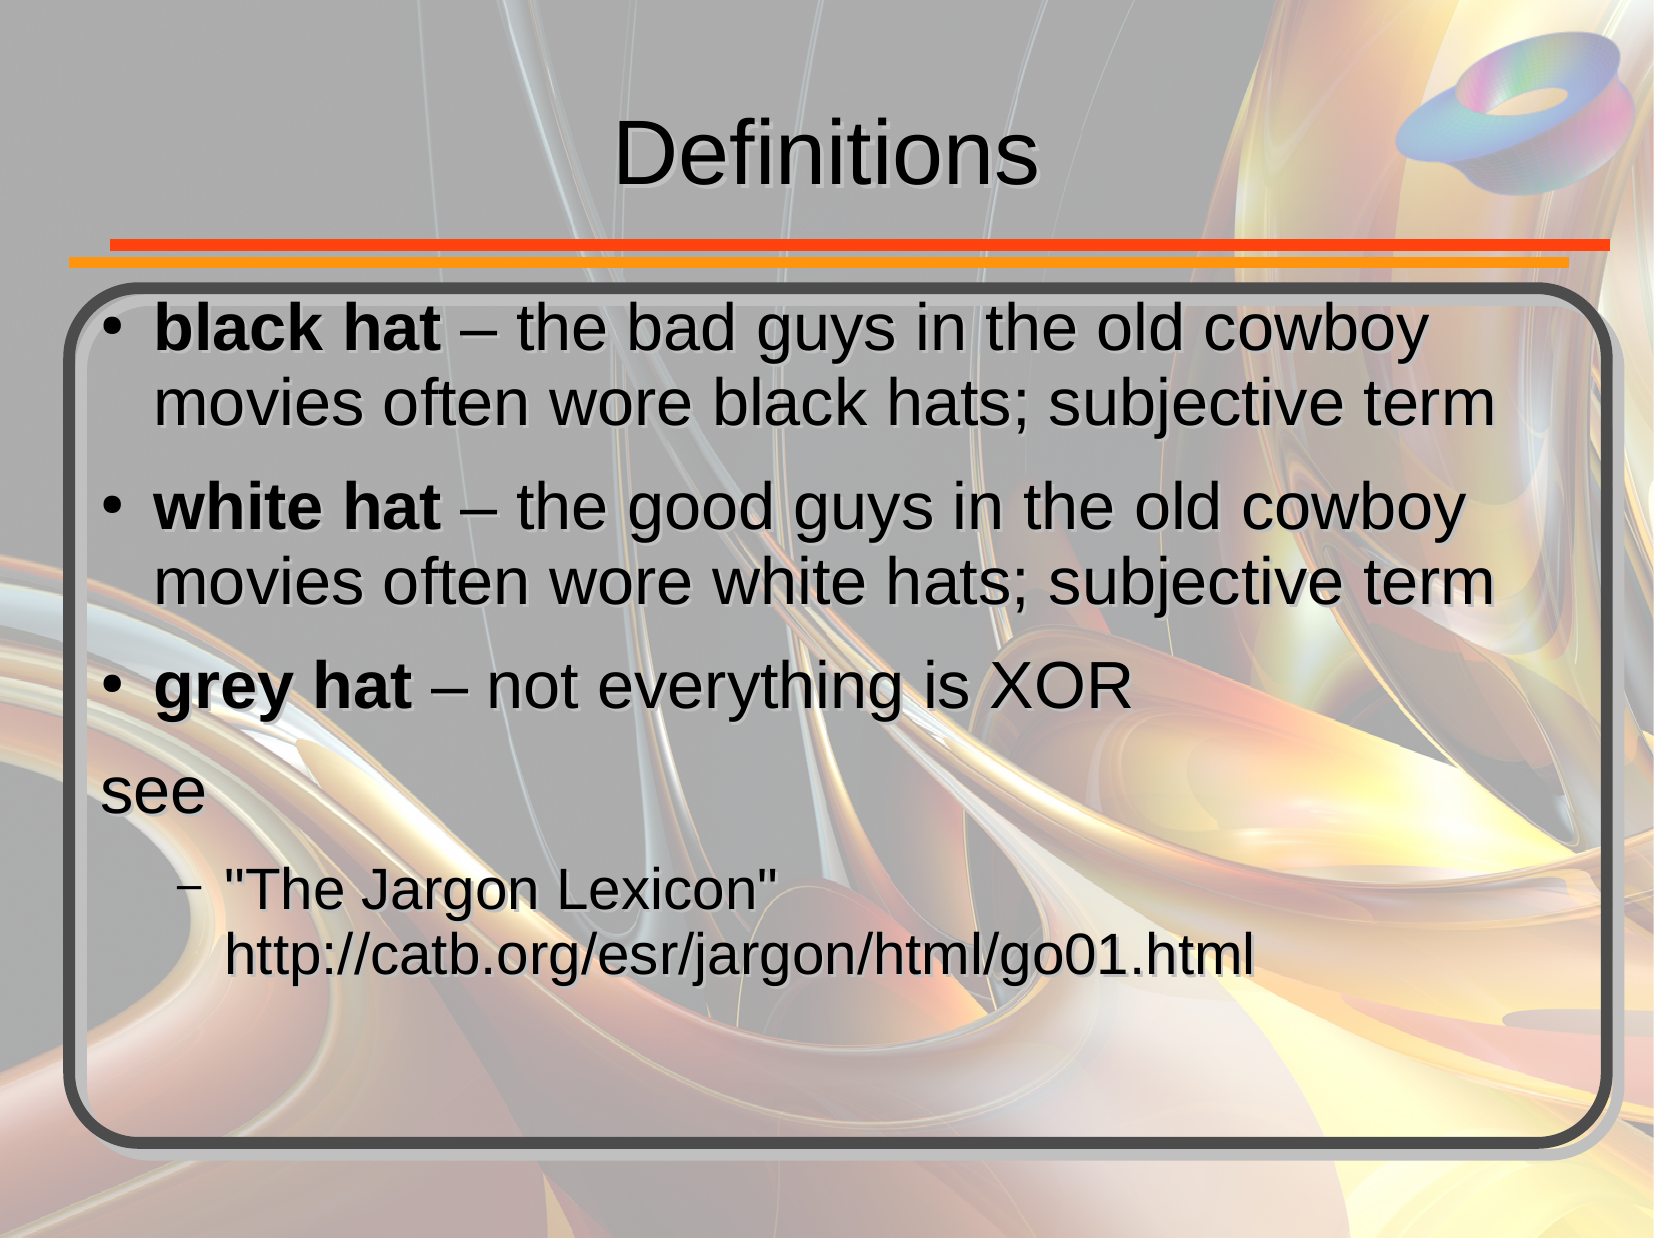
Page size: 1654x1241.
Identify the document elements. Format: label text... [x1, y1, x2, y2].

title Definitions [82, 49, 1571, 257]
list black hat – the bad guys in the old cowboy movies often wore black hats; subjective term white hat – the good guys in the old cowboy movies often wore white hats; subjective term grey hat – not everything is XOR see "The Jargon Lexicon" http://catb.org/esr/jargon/html/go01.html [82, 290, 1571, 1094]
